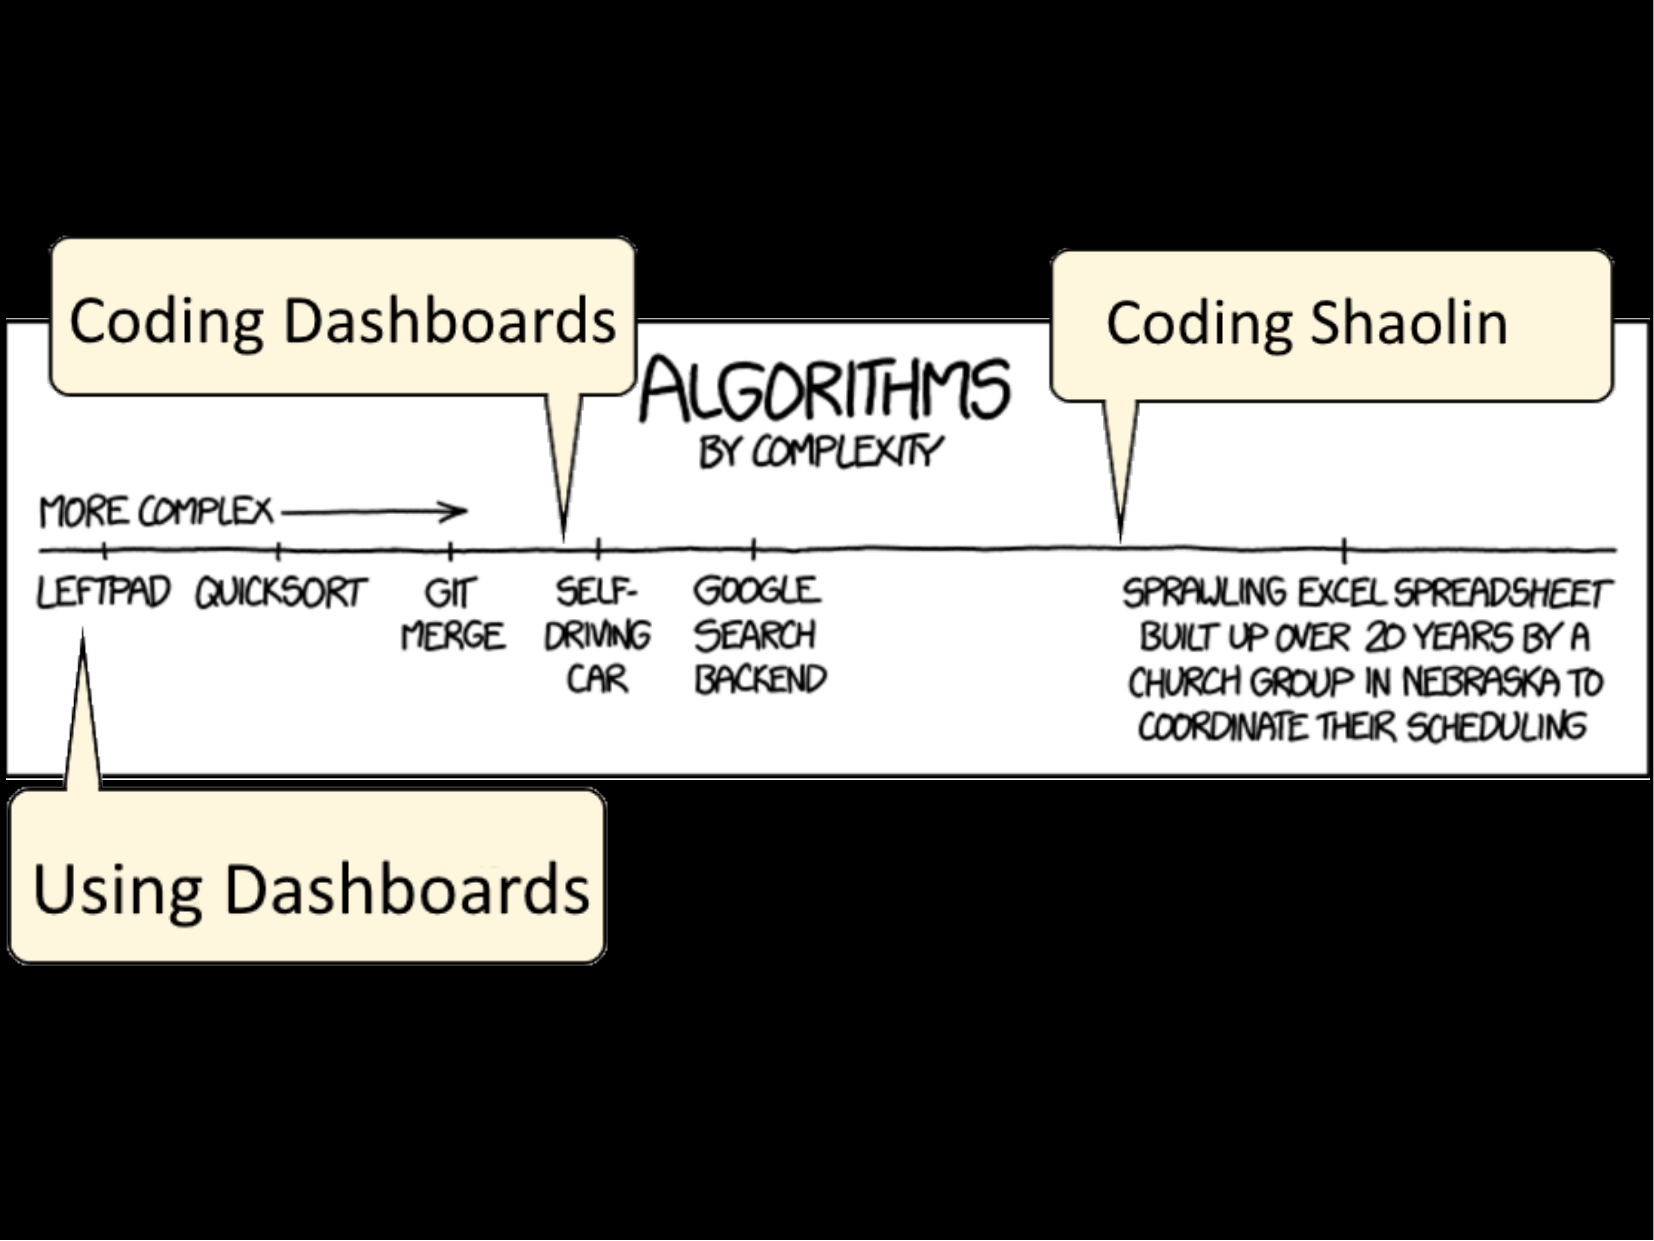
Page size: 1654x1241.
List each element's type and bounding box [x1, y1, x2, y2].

picture [0, 200, 1651, 1006]
